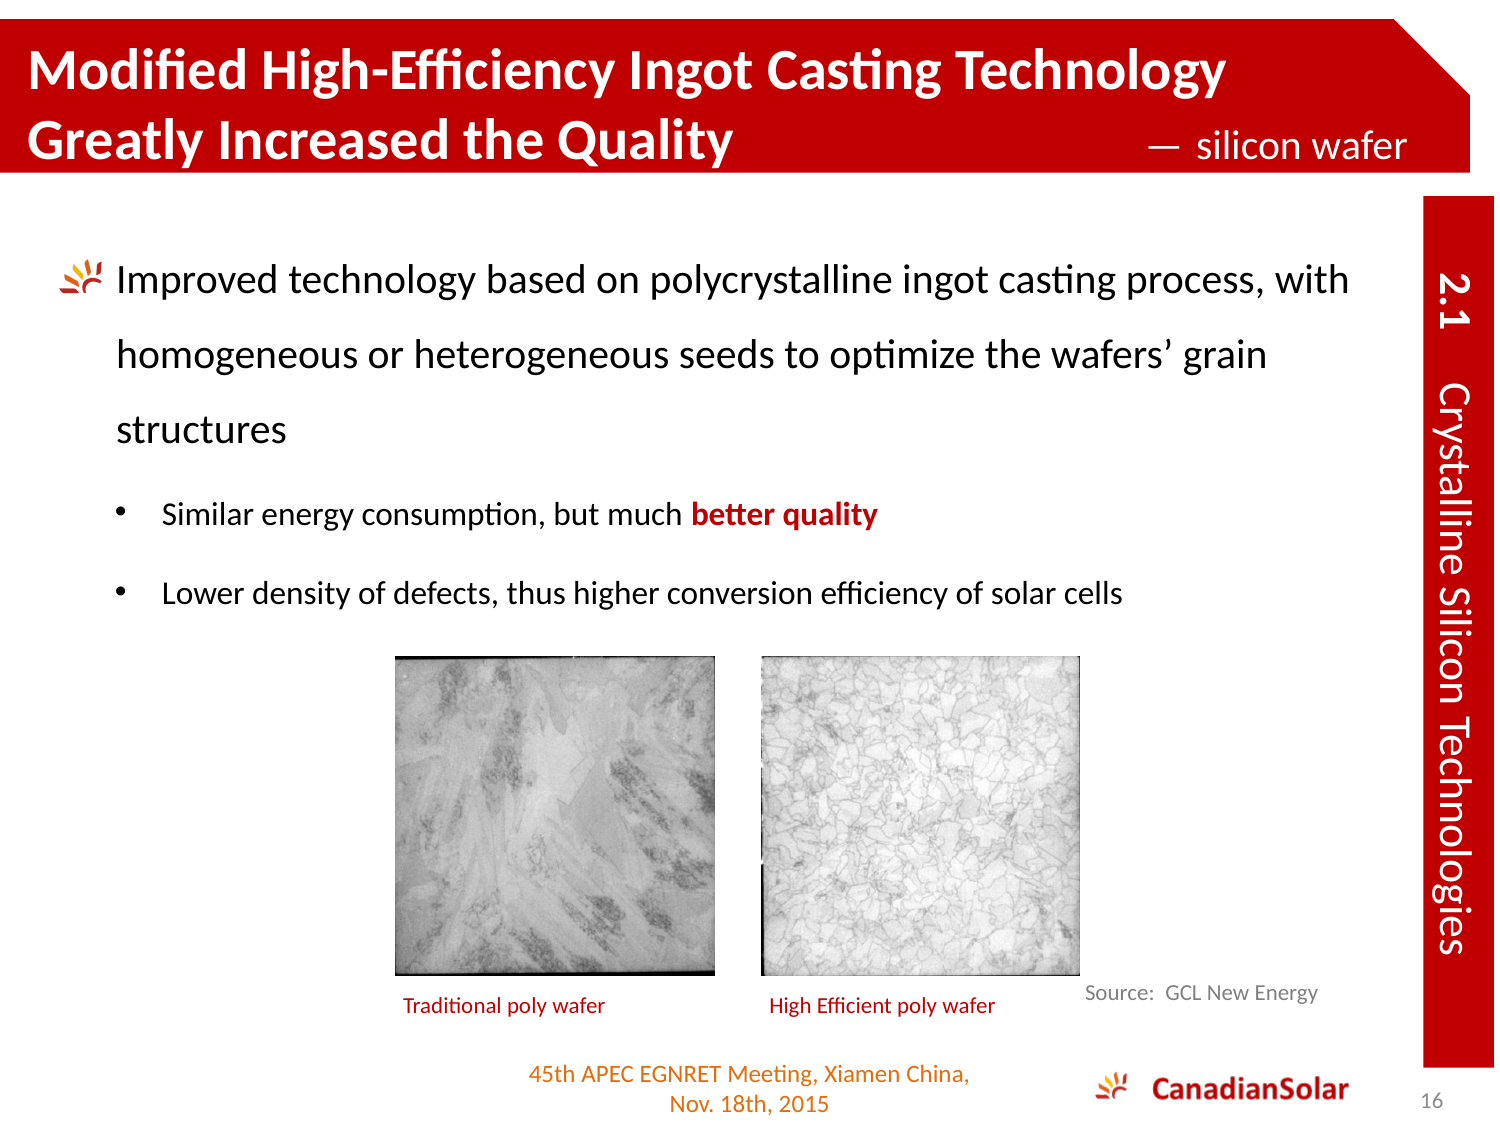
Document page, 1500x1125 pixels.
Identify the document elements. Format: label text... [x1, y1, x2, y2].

slide_number <編號> [1108, 1069, 1459, 1125]
text_box Improved technology based on polycrystalline ingot casting process, with homogeneous or heterogeneous seeds to optimize the wafers’ grain structures [44, 219, 1423, 460]
text_box Source: GCL New Energy [1080, 970, 1334, 1013]
picture [761, 656, 1080, 975]
picture [1080, 1046, 1377, 1125]
text_box 2.1 Crystalline Silicon Technologies [1423, 196, 1494, 1068]
text_box Modified High-Efficiency Ingot Casting Technology Greatly Increased the Quality — silicon wafer [0, 19, 1471, 173]
text_box Similar energy consumption, but much better quality Lower density of defects, thus higher conversion efficiency of solar cells [100, 460, 1423, 619]
footer 45th APEC EGNRET Meeting, Xiamen China, Nov. 18th, 2015 [512, 1057, 988, 1118]
picture [395, 656, 715, 976]
text_box Traditional poly wafer [395, 976, 715, 1024]
text_box High Efficient poly wafer [761, 975, 1081, 1024]
picture [59, 259, 103, 295]
